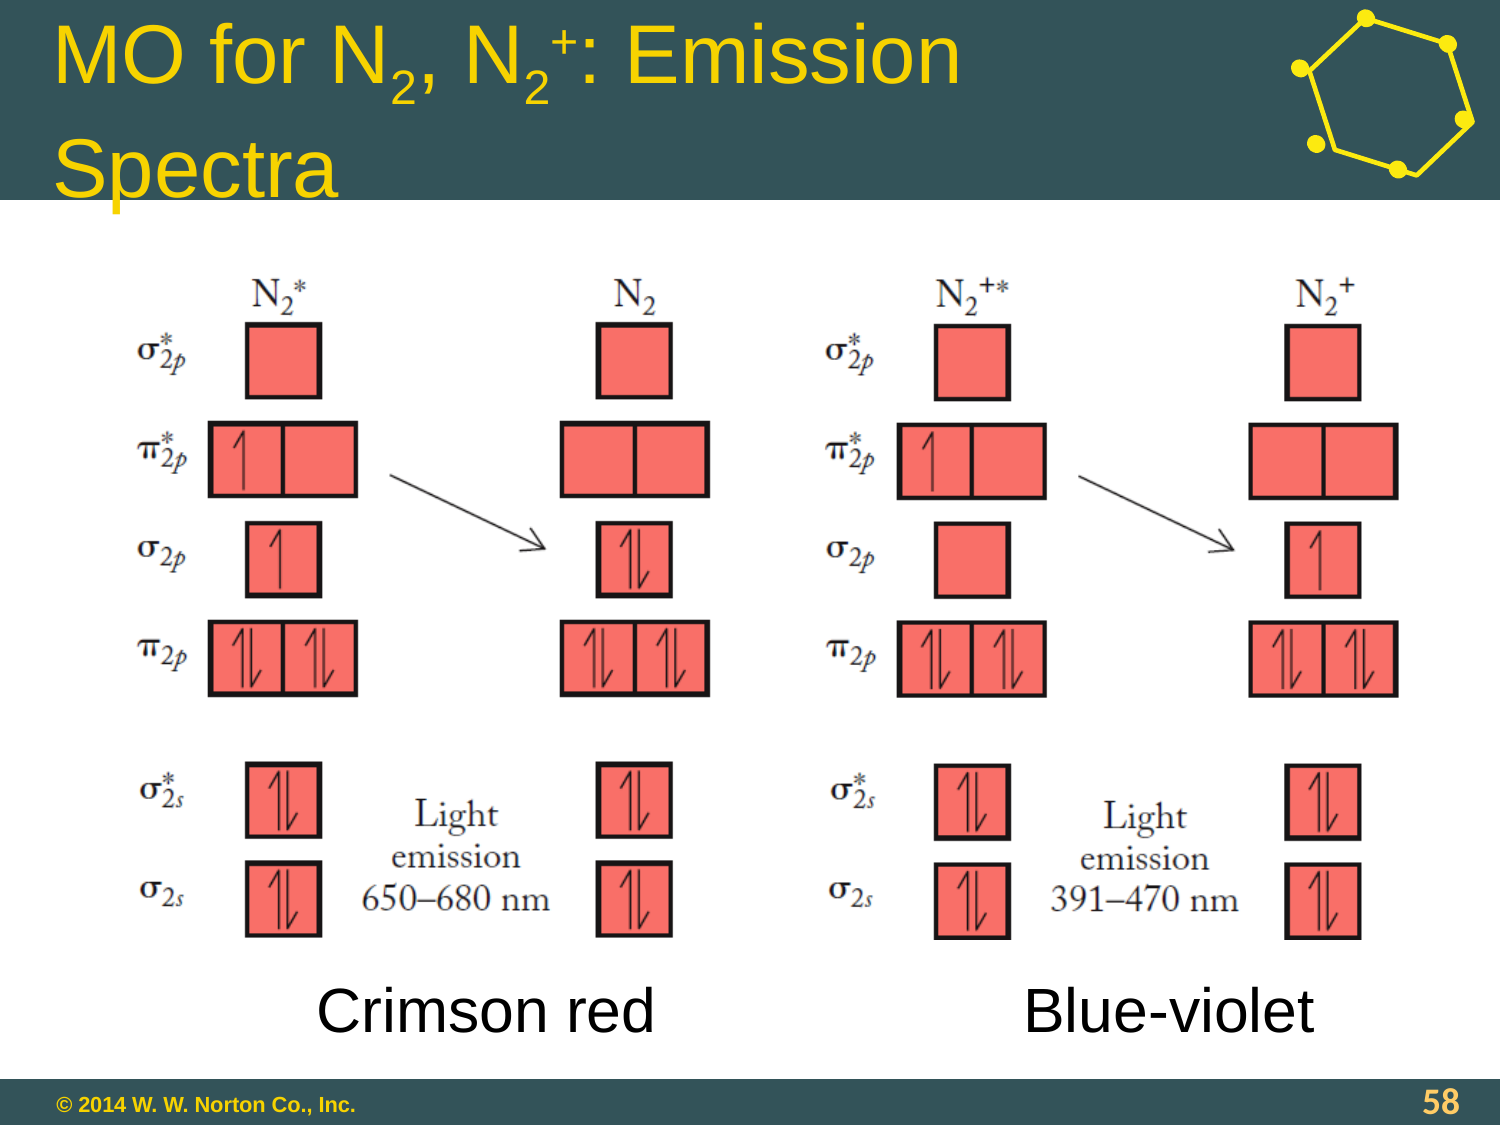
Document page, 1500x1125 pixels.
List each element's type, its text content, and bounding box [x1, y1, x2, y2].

text_box Blue-violet [1008, 962, 1331, 1053]
text_box Crimson red [301, 962, 672, 1053]
picture [824, 274, 1406, 940]
title MO for N2, N2+: Emission Spectra [37, 19, 1118, 195]
slide_number <number> [1400, 1073, 1475, 1125]
picture [125, 275, 716, 945]
